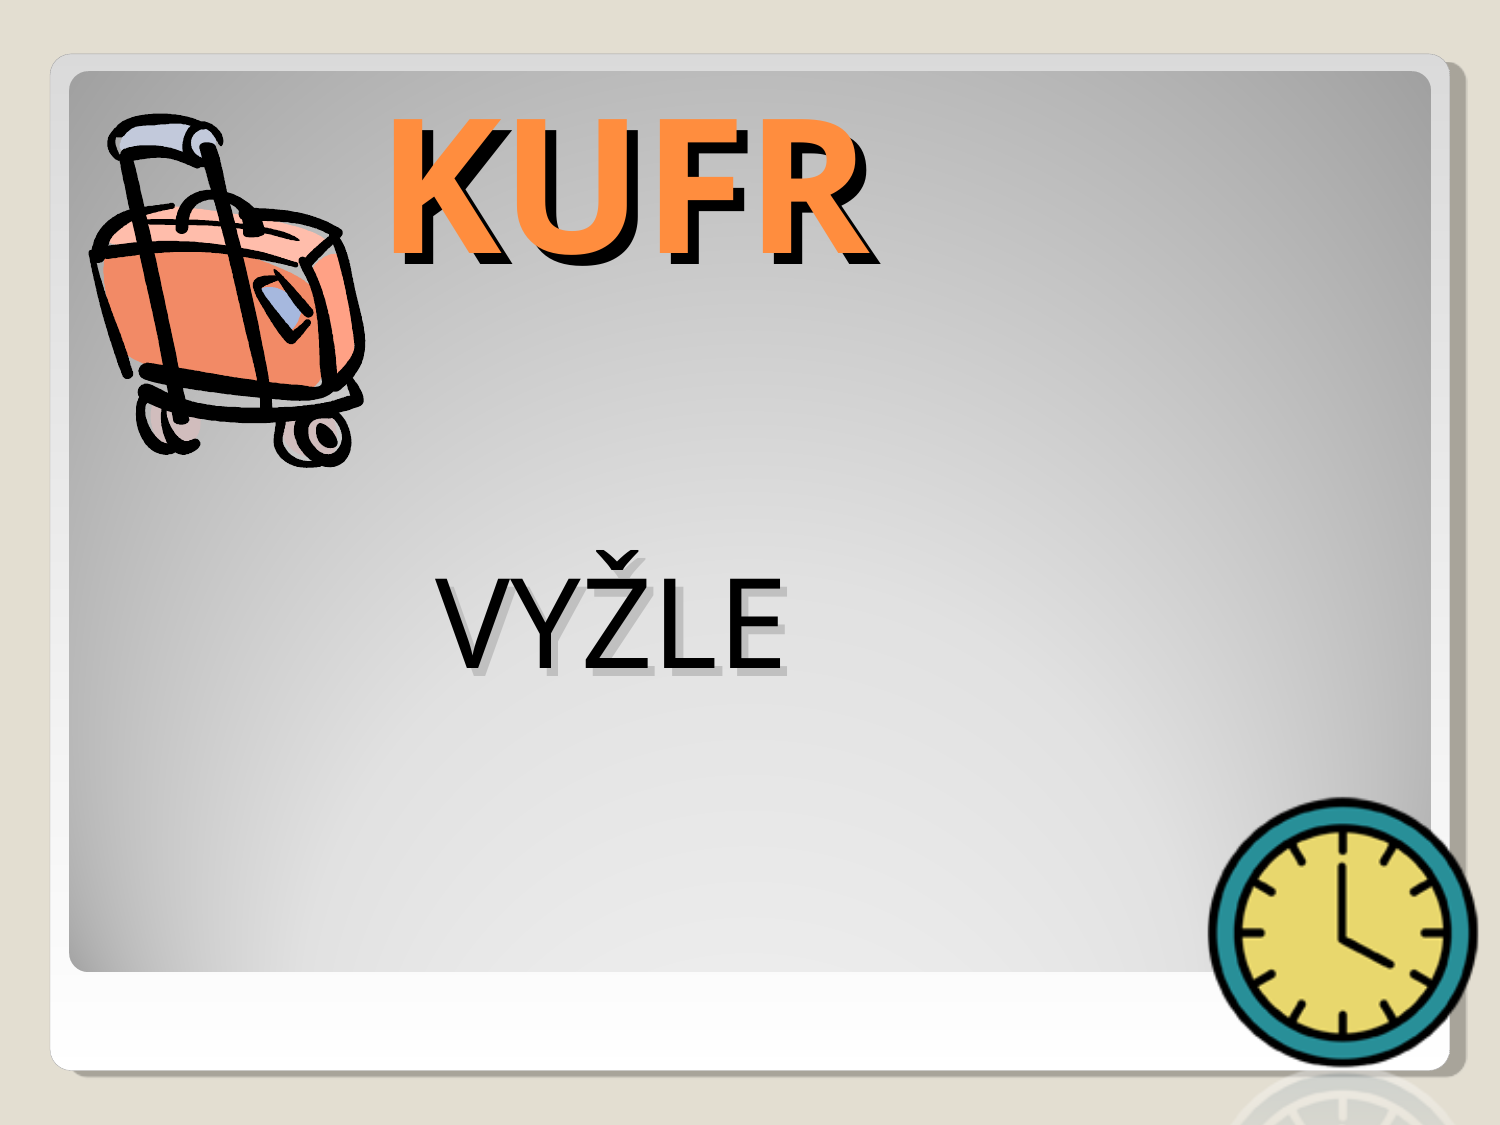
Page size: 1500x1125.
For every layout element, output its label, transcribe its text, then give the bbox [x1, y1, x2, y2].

text_box KUFR [362, 54, 1379, 362]
text_box VYŽLE [107, 536, 1117, 780]
picture [69, 71, 1500, 1125]
